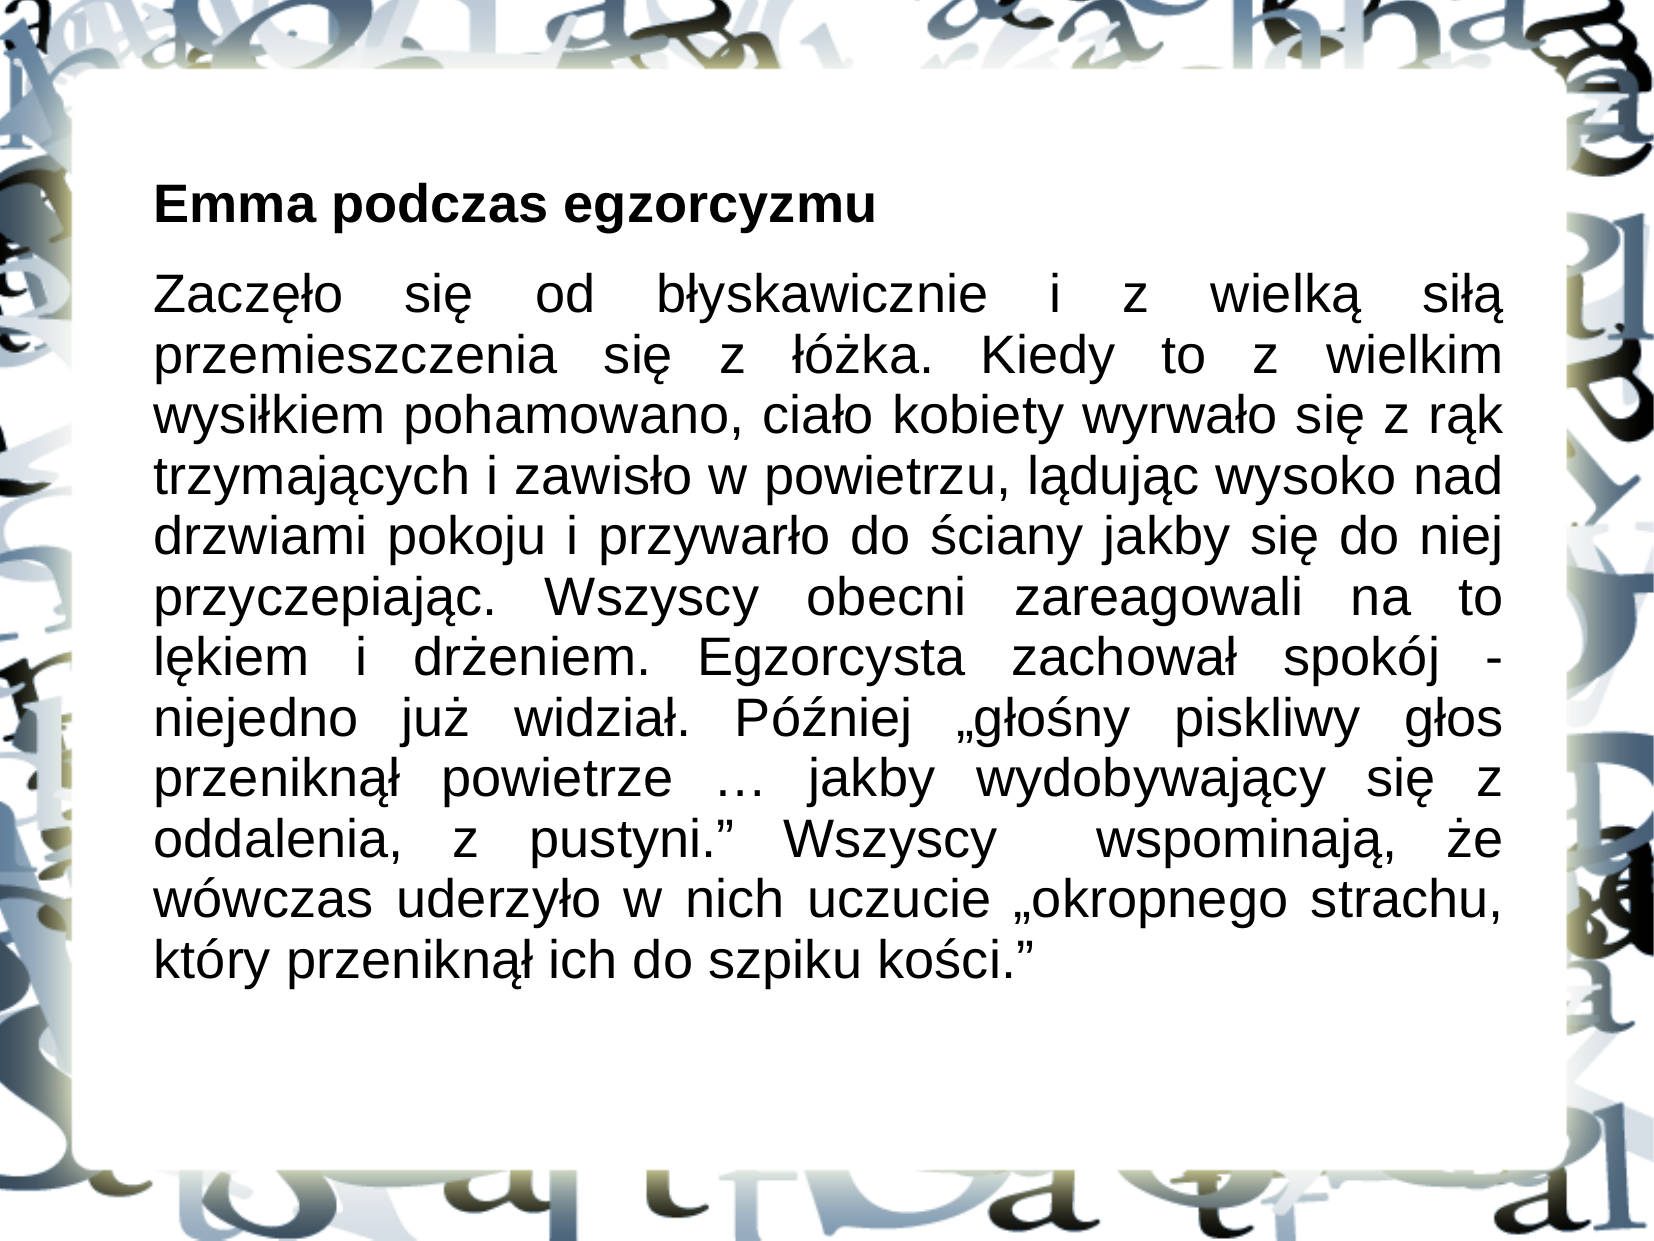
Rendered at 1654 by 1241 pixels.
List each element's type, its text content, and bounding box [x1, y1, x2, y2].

picture [0, 0, 1654, 1241]
list Emma podczas egzorcyzmu Zaczęło się od błyskawicznie i z wielką siłą przemieszczenia się z łóżka. Kiedy to z wielkim wysiłkiem pohamowano, ciało kobiety wyrwało się z rąk trzymających i zawisło w powietrzu, lądując wysoko nad drzwiami pokoju i przywarło do ściany jakby się do niej przyczepiając. Wszyscy obecni zareagowali na to lękiem i drżeniem. Egzorcysta zachował spokój - niejedno już widział. Później „głośny piskliwy głos przeniknął powietrze … jakby wydobywający się z oddalenia, z pustyni.” Wszyscy wspominają, że wówczas uderzyło w nich uczucie „okropnego strachu, który przeniknął ich do szpiku kości.” [82, 173, 1506, 993]
